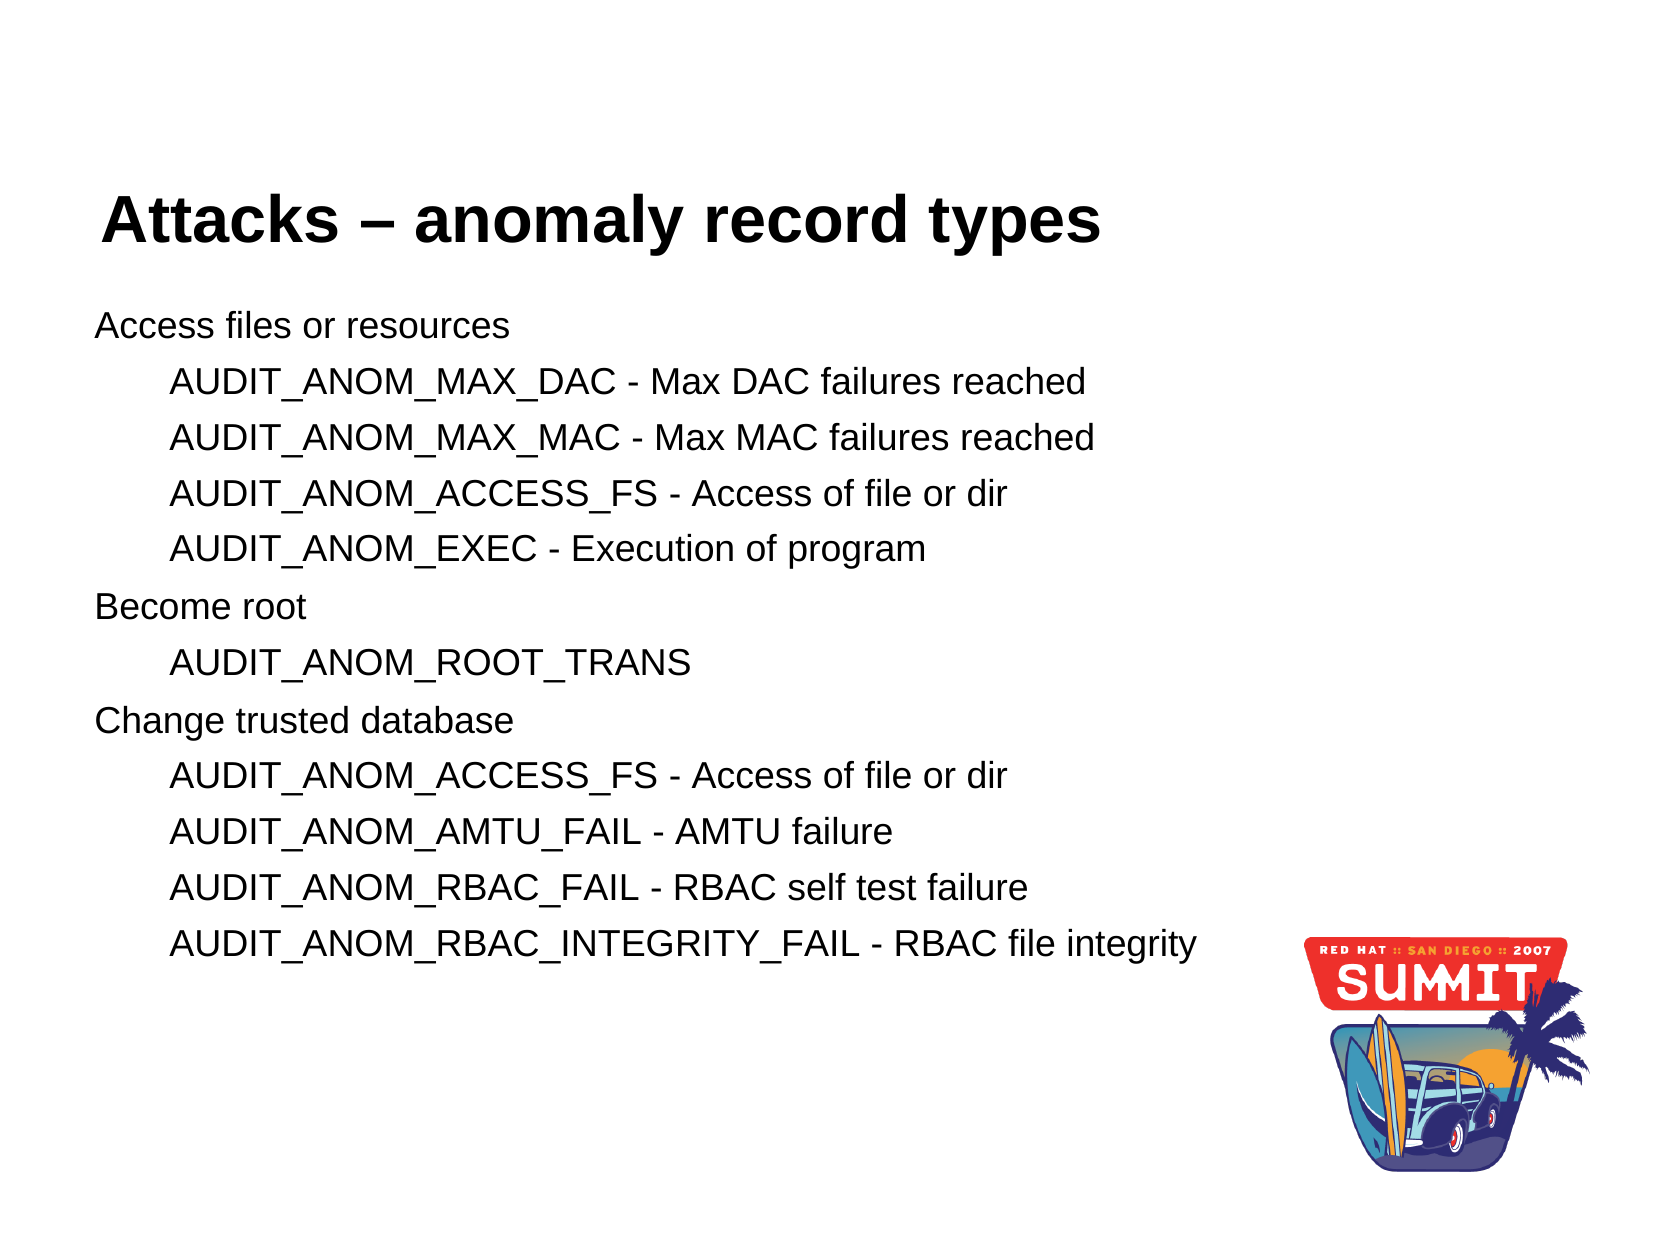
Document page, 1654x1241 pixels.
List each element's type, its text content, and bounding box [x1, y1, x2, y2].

picture [1500, 937, 1590, 1172]
title Attacks – anomaly record types [100, 164, 1506, 275]
list Access files or resources AUDIT_ANOM_MAX_DAC - Max DAC failures reached AUDIT_ANOM_MAX_MAC - Max MAC failures reached AUDIT_ANOM_ACCESS_FS - Access of file or dir AUDIT_ANOM_EXEC - Execution of program Become root AUDIT_ANOM_ROOT_TRANS Change trusted database AUDIT_ANOM_ACCESS_FS - Access of file or dir AUDIT_ANOM_AMTU_FAIL - AMTU failure AUDIT_ANOM_RBAC_FAIL - RBAC self test failure AUDIT_ANOM_RBAC_INTEGRITY_FAIL - RBAC file integrity [94, 304, 1500, 1174]
